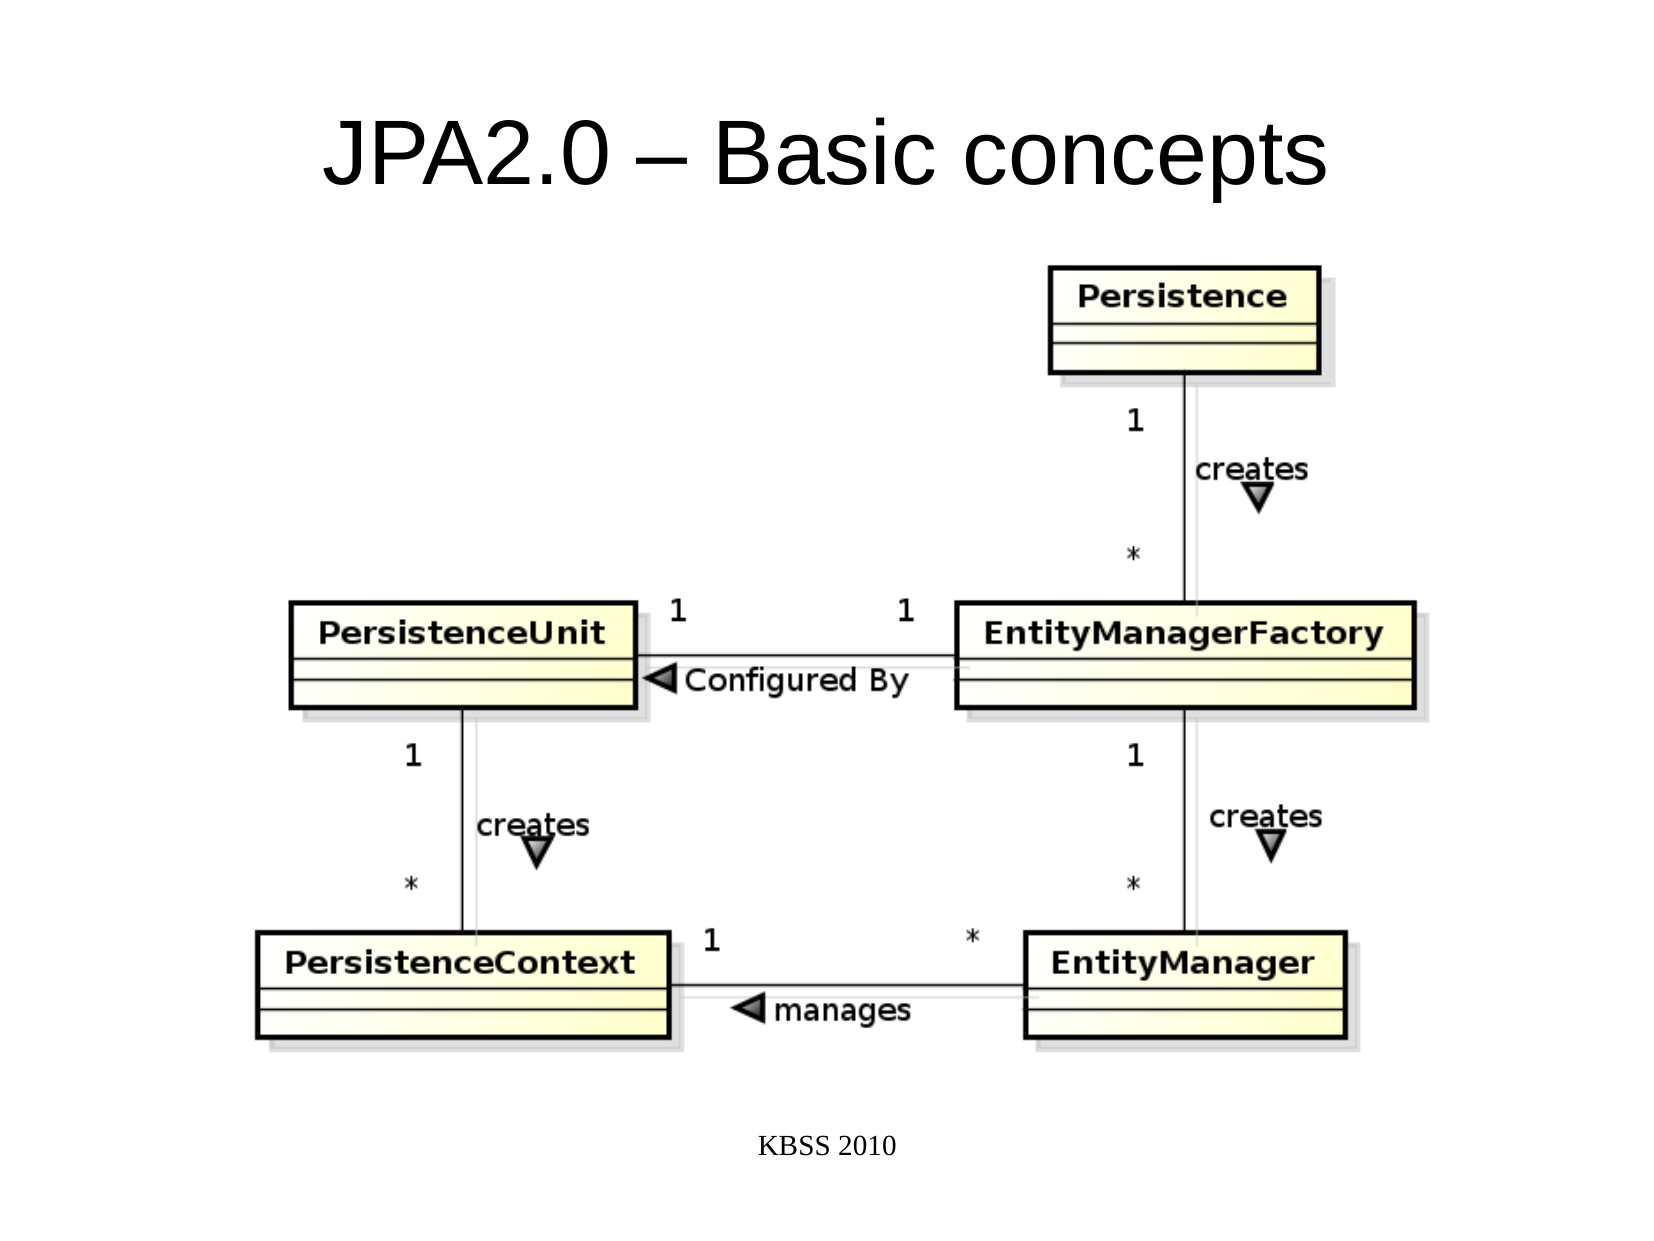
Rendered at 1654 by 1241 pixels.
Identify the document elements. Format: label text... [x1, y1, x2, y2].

title JPA2.0 – Basic concepts [82, 56, 1571, 250]
picture [236, 243, 1442, 1063]
